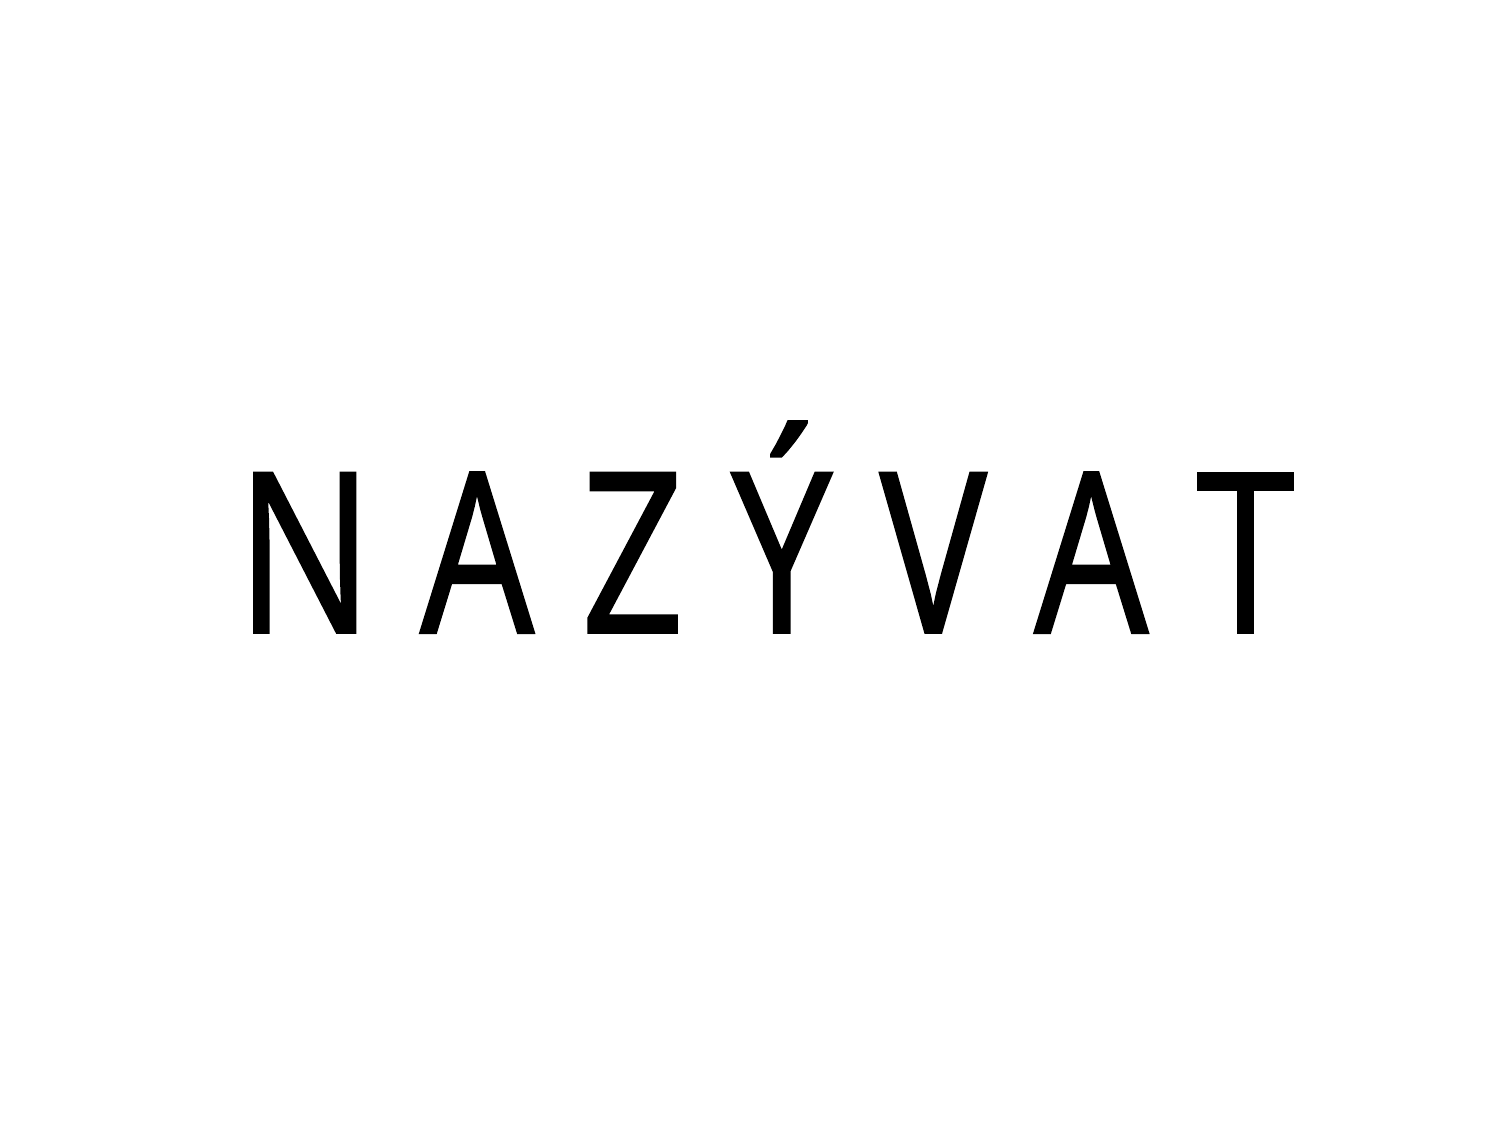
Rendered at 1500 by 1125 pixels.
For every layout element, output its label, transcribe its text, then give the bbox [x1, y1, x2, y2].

text_box N A Z Ý V A T [730, 472, 833, 634]
text_box N A Z Ý V A T [588, 472, 678, 634]
text_box N A Z Ý V A T [879, 472, 988, 634]
text_box N A Z Ý V A T [1197, 472, 1294, 634]
text_box N A Z Ý V A T [770, 420, 808, 457]
text_box N A Z Ý V A T [1033, 471, 1149, 634]
text_box N A Z Ý V A T [253, 472, 356, 634]
text_box N A Z Ý V A T [419, 471, 535, 634]
